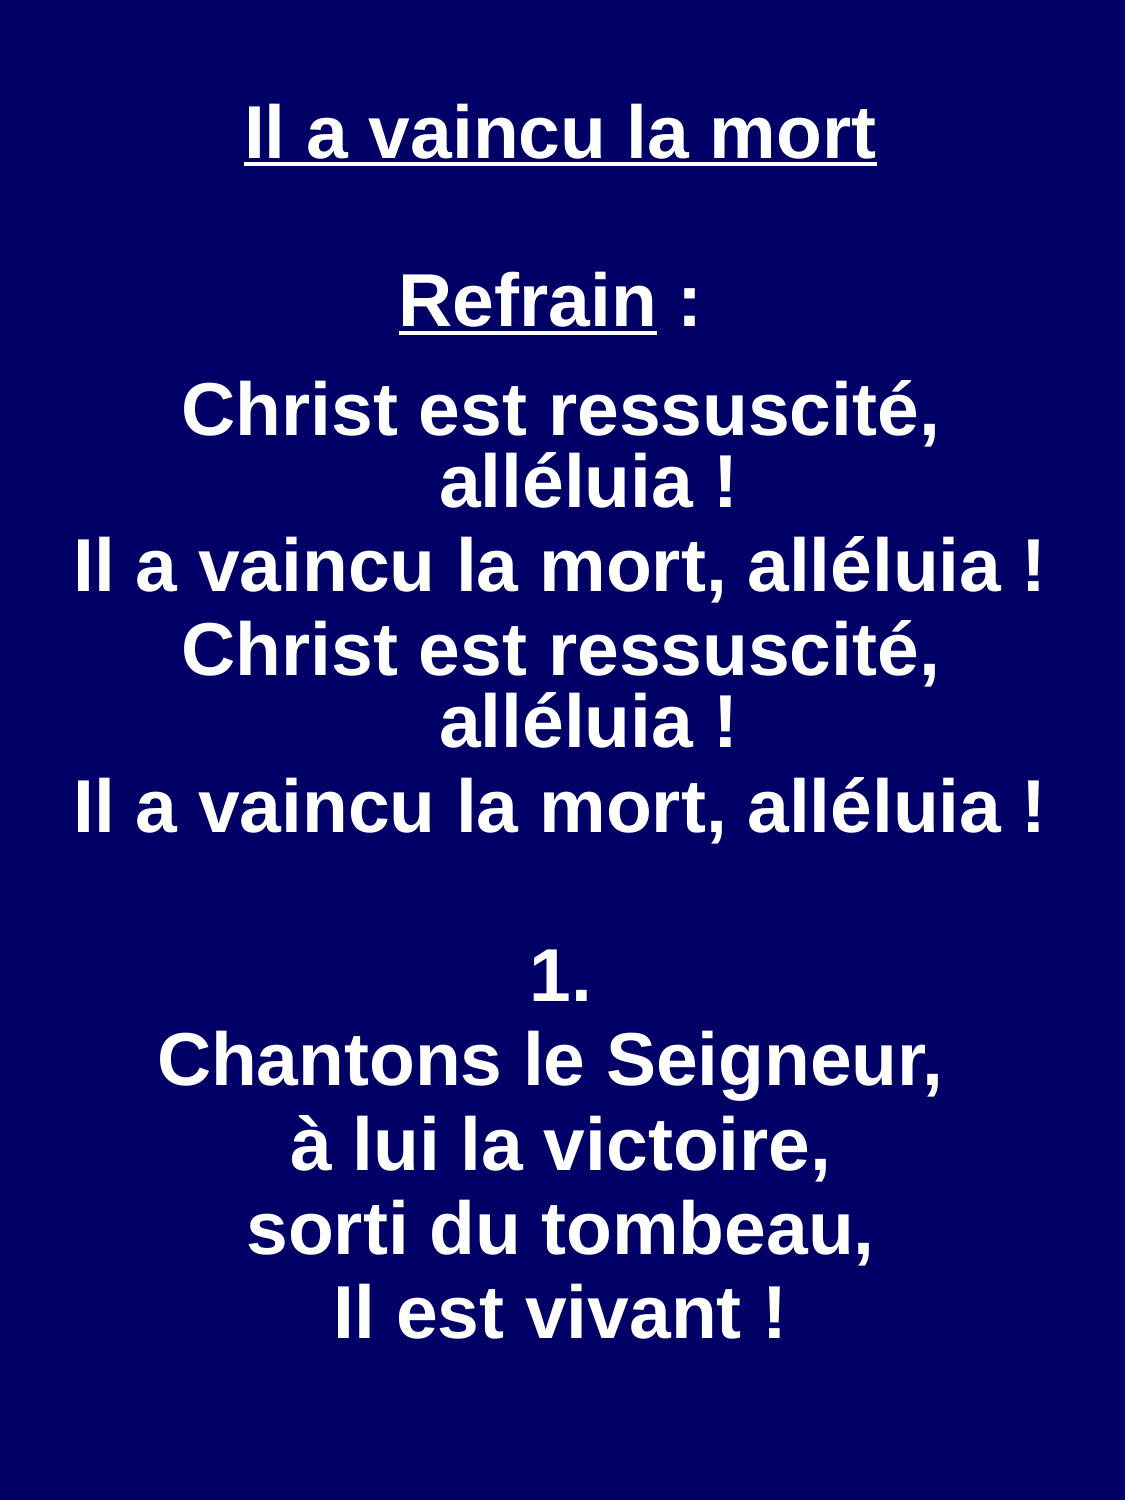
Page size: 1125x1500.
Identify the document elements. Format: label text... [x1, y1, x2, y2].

text_box Il a vaincu la mort Refrain : Christ est ressuscité, alléluia ! Il a vaincu la mort, alléluia ! Christ est ressuscité, alléluia ! Il a vaincu la mort, alléluia ! 1. Chantons le Seigneur, à lui la victoire, sorti du tombeau, Il est vivant ! [11, 35, 1111, 1441]
